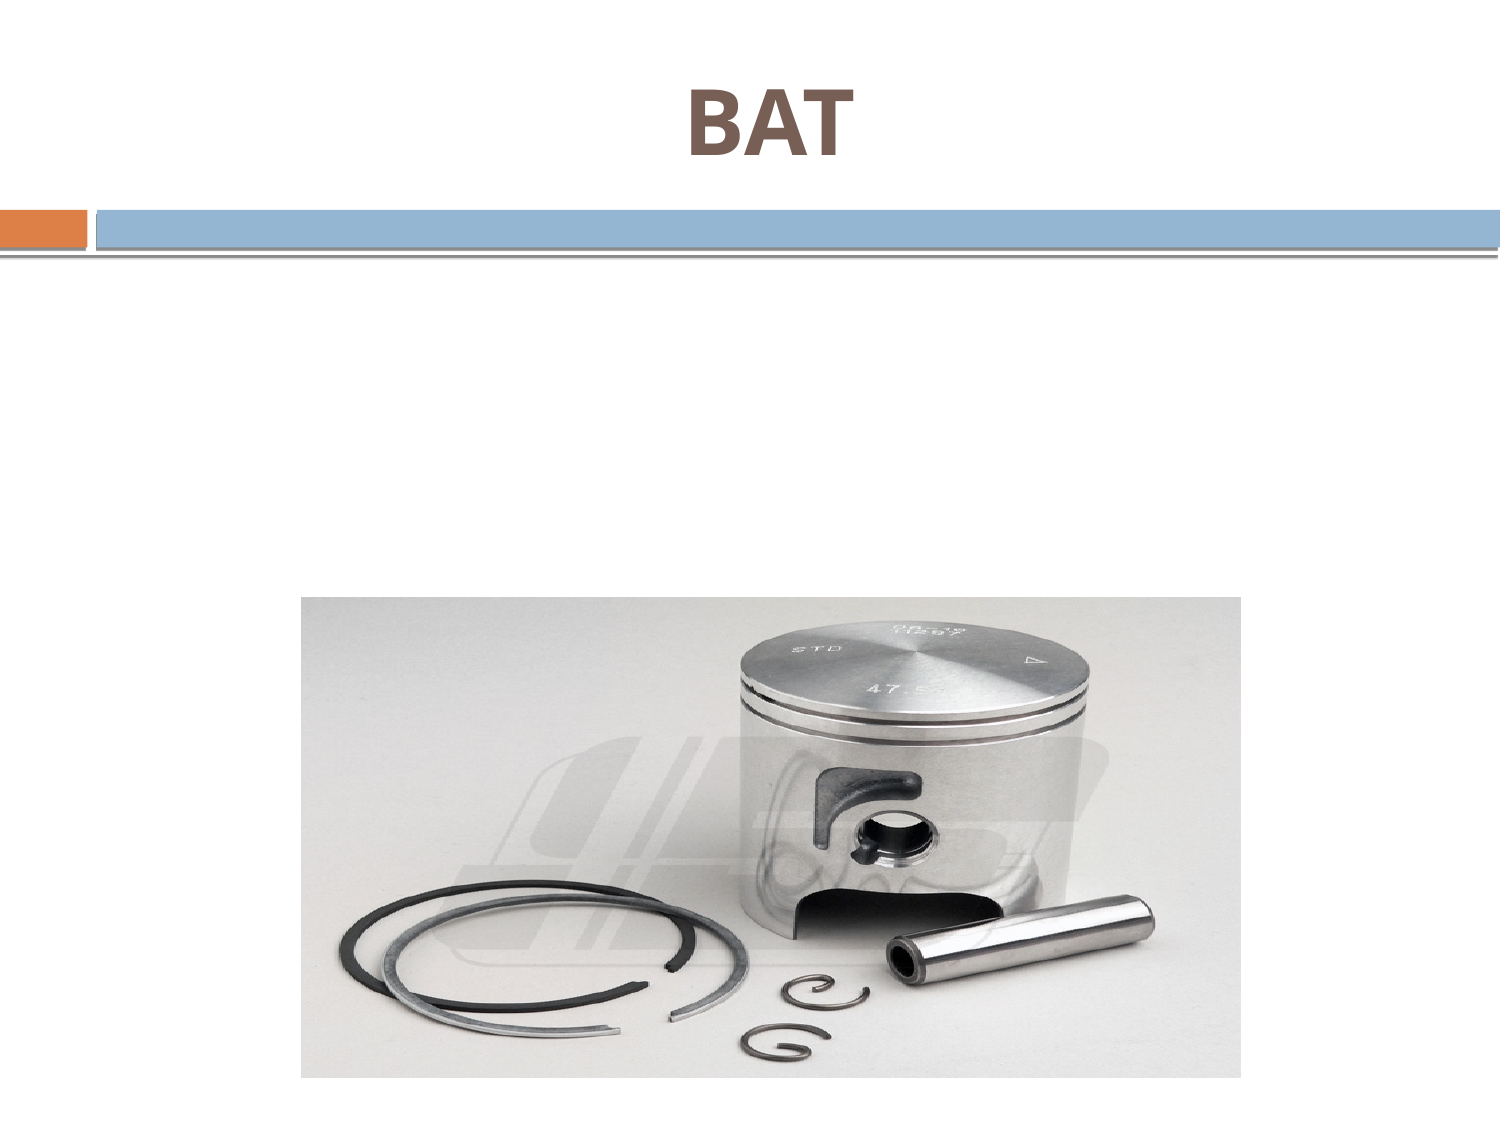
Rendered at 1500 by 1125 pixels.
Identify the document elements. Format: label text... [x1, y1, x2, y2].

picture [301, 597, 1241, 1078]
title BAT [100, 37, 1438, 200]
